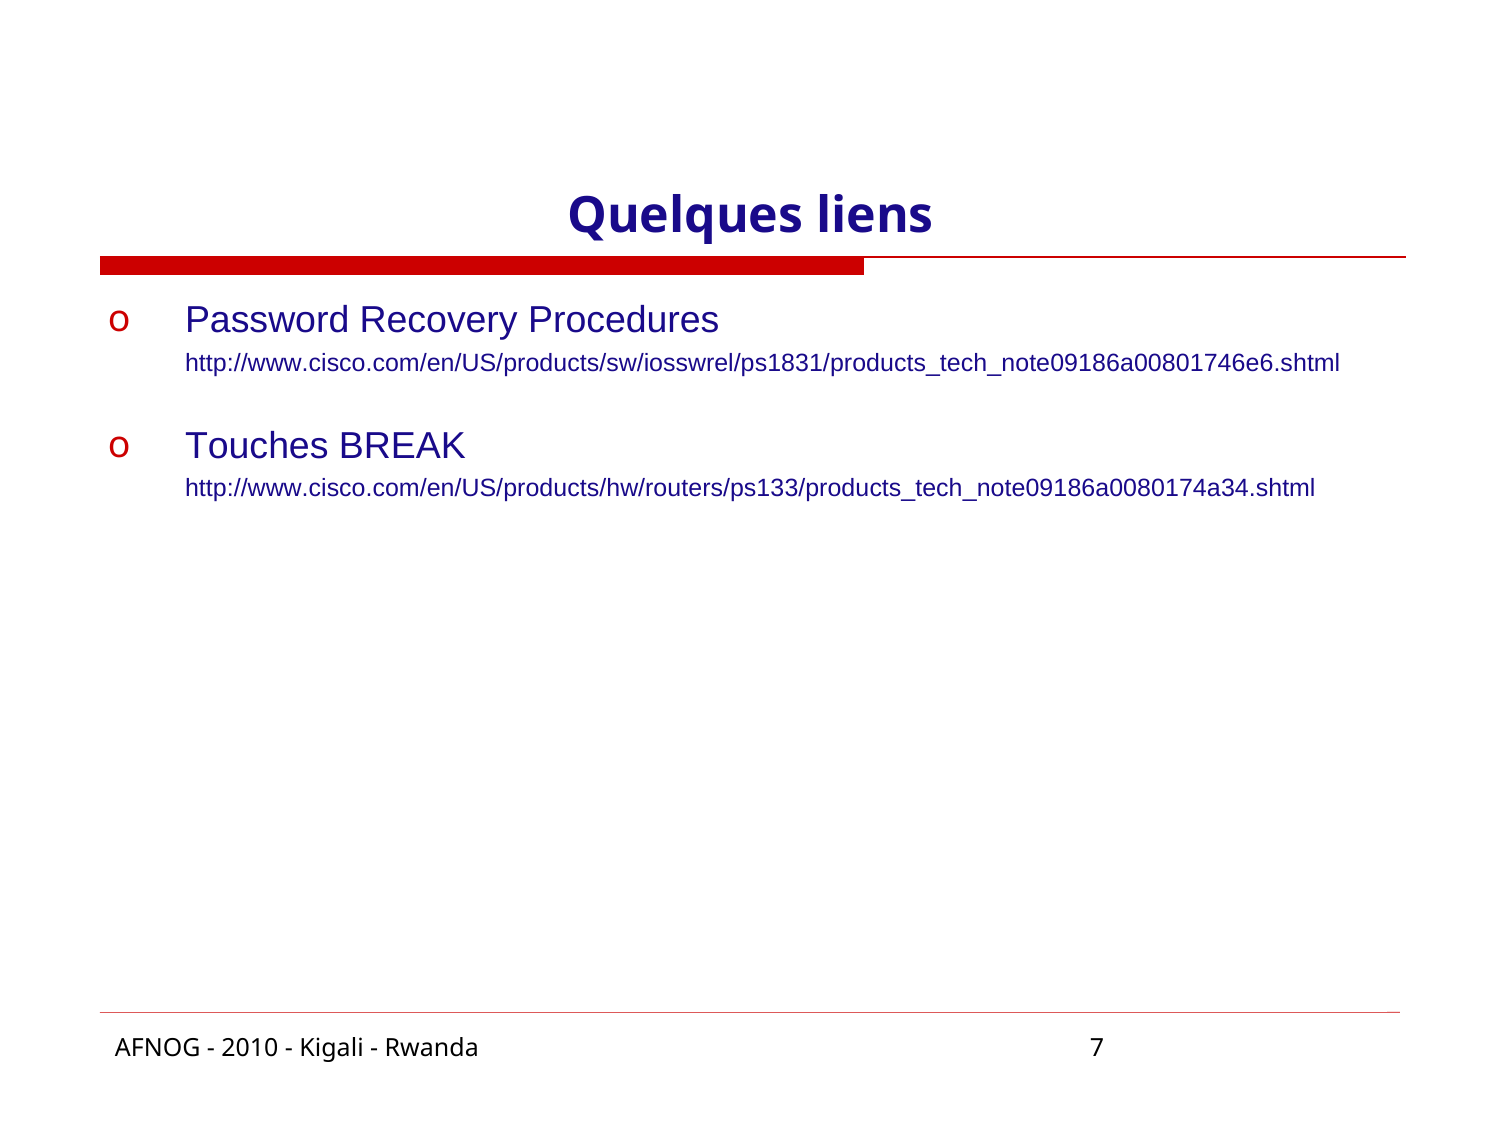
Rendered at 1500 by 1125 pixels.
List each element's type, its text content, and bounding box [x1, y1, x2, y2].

title Quelques liens [94, 50, 1407, 250]
text_box <numéro> [1074, 1024, 1400, 1103]
list Password Recovery Procedures http://www.cisco.com/en/US/products/sw/iosswrel/ps1831/products_tech_note09186a00801746e6.shtml Touches BREAK http://www.cisco.com/en/US/products/hw/routers/ps133/products_tech_note09186a0080174a34.shtml [92, 287, 1406, 988]
text_box AFNOG - 2010 - Kigali - Rwanda [99, 1024, 601, 1103]
